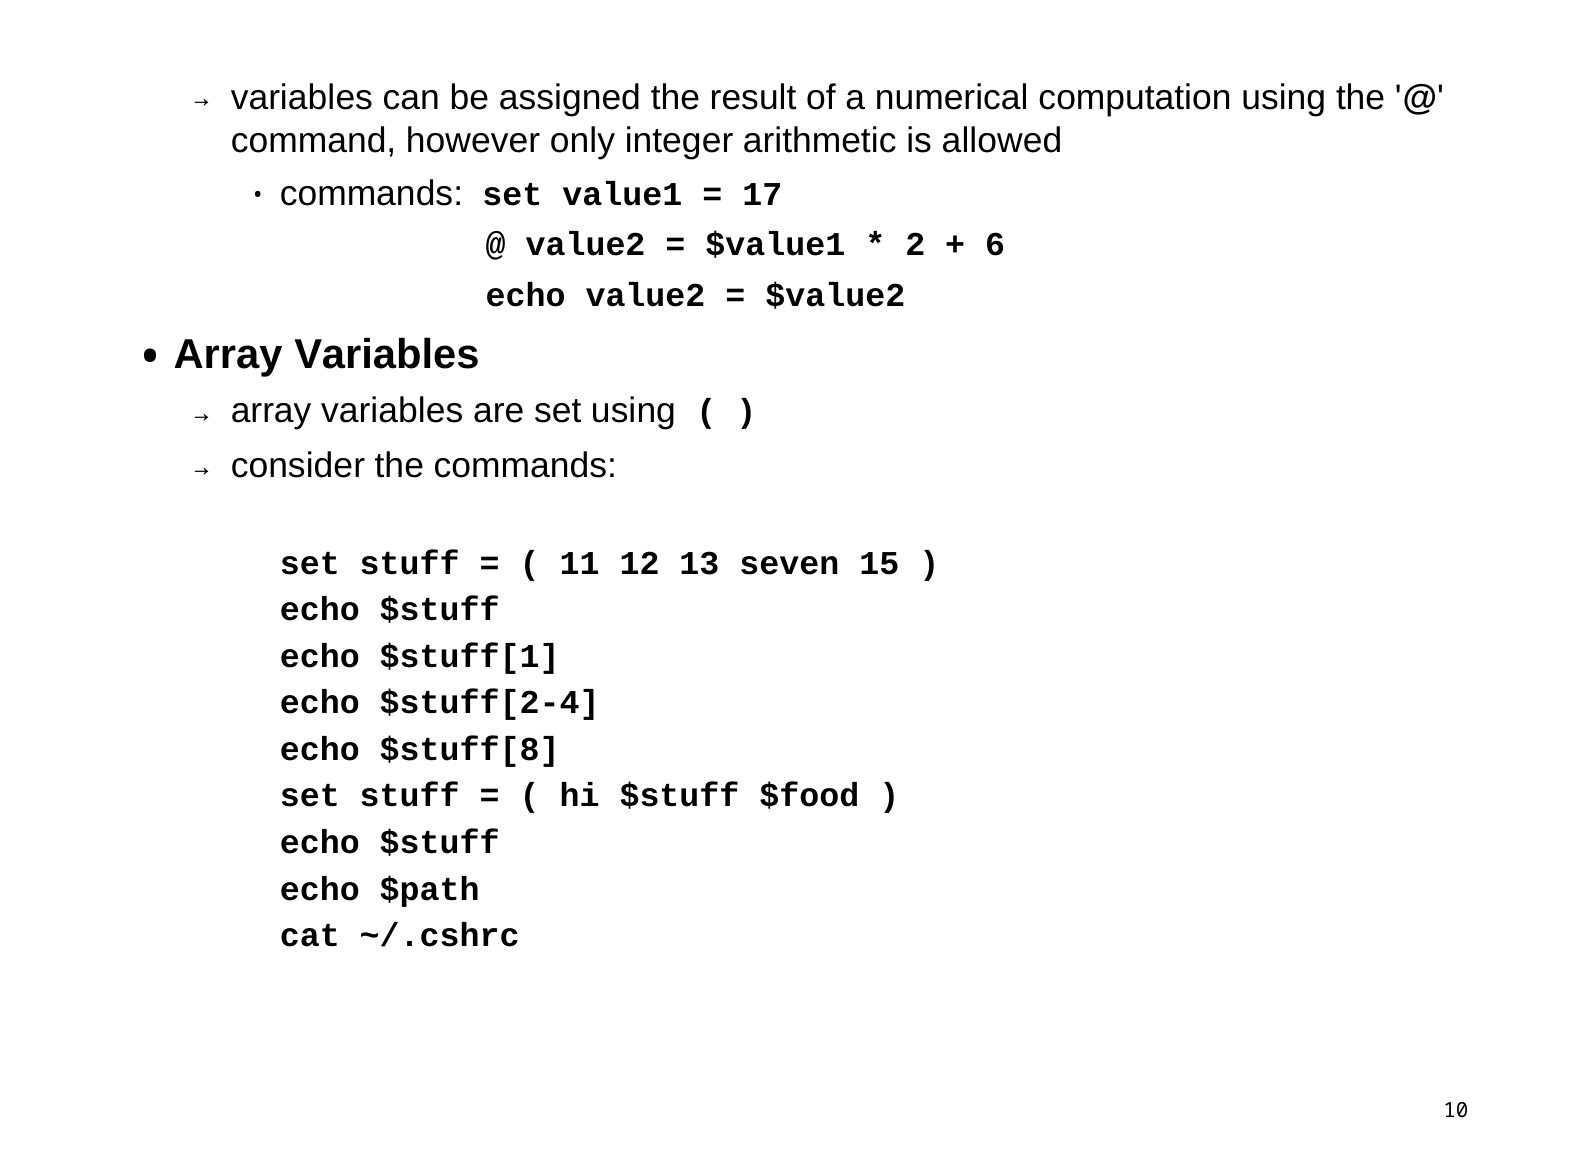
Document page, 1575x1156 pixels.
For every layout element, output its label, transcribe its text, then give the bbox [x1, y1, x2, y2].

list variables can be assigned the result of a numerical computation using the '@' command, however only integer arithmetic is allowed commands: set value1 = 17 @ value2 = $value1 * 2 + 6 echo value2 = $value2 Array Variables array variables are set using ( ) consider the commands: set stuff = ( 11 12 13 seven 15 ) echo $stuff echo $stuff[1] echo $stuff[2-4] echo $stuff[8] set stuff = ( hi $stuff $food ) echo $stuff echo $path cat ~/.cshrc [118, 65, 1550, 1066]
